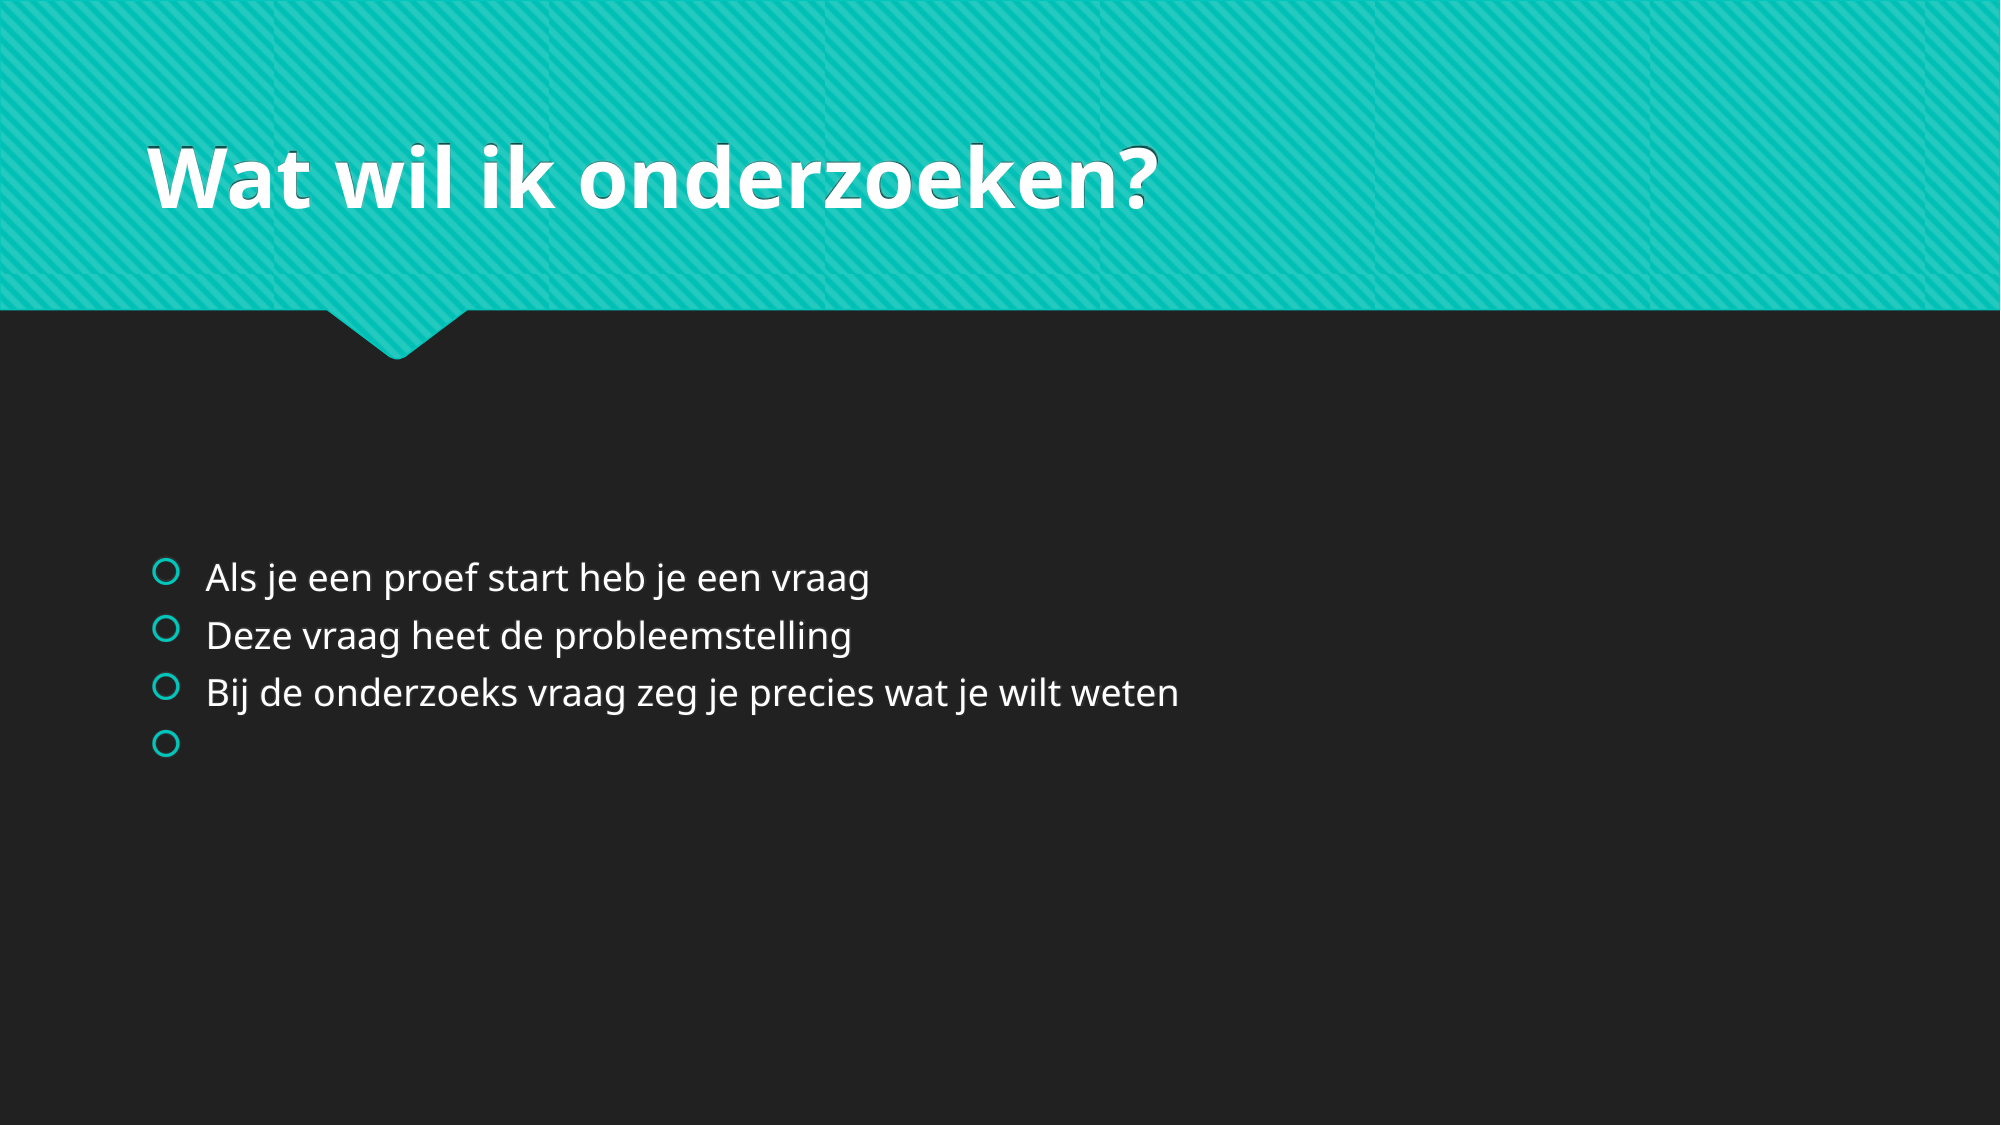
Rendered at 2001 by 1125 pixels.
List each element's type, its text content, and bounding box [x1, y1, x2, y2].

title Wat wil ik onderzoeken? [132, 73, 1868, 233]
list Als je een proef start heb je een vraag Deze vraag heet de probleemstelling Bij de onderzoeks vraag zeg je precies wat je wilt weten [134, 364, 1866, 962]
